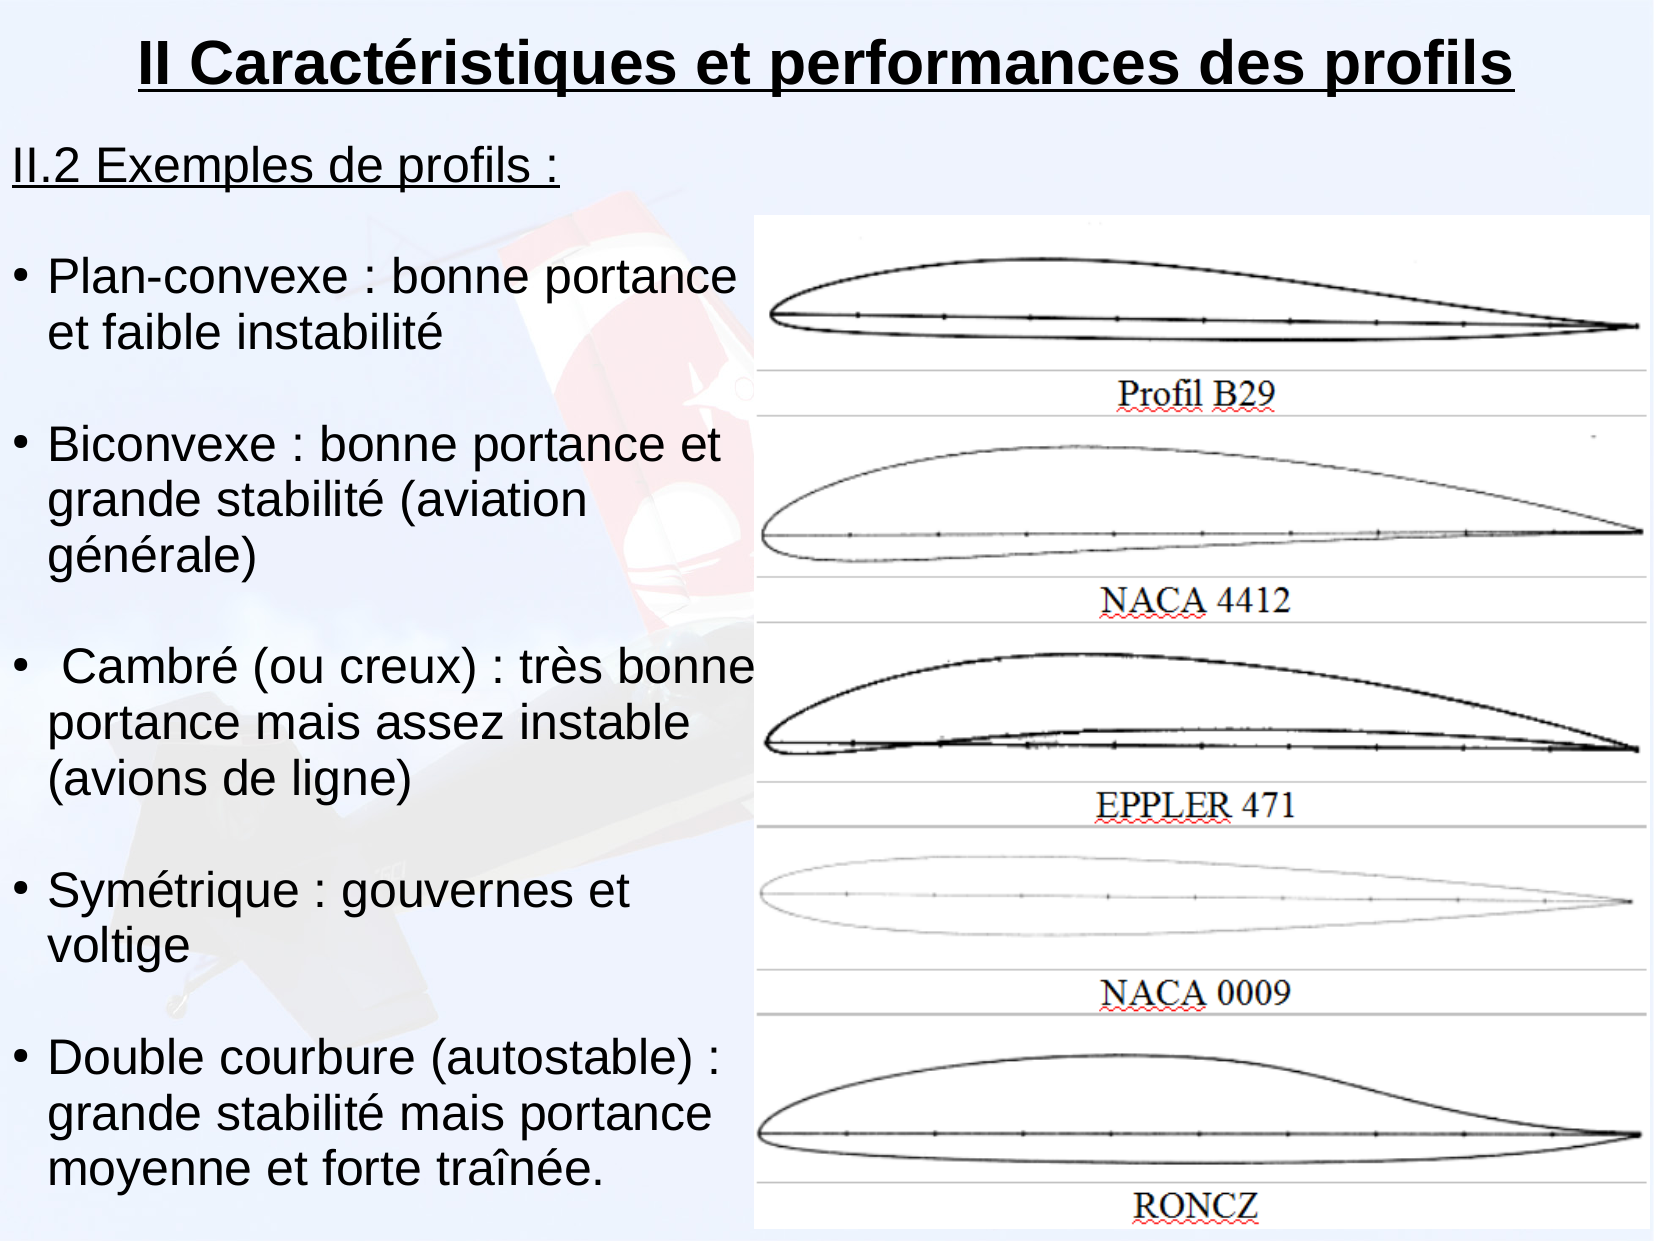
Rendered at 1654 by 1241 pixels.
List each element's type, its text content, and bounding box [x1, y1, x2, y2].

subtitle II.2 Exemples de profils : Plan-convexe : bonne portance et faible instabilité Biconvexe : bonne portance et grande stabilité (aviation générale) Cambré (ou creux) : très bonne portance mais assez instable (avions de ligne) Symétrique : gouvernes et voltige Double courbure (autostable) : grande stabilité mais portance moyenne et forte traînée. [11, 137, 780, 1197]
picture [0, 0, 1654, 1241]
title II Caractéristiques et performances des profils [82, 11, 1571, 115]
